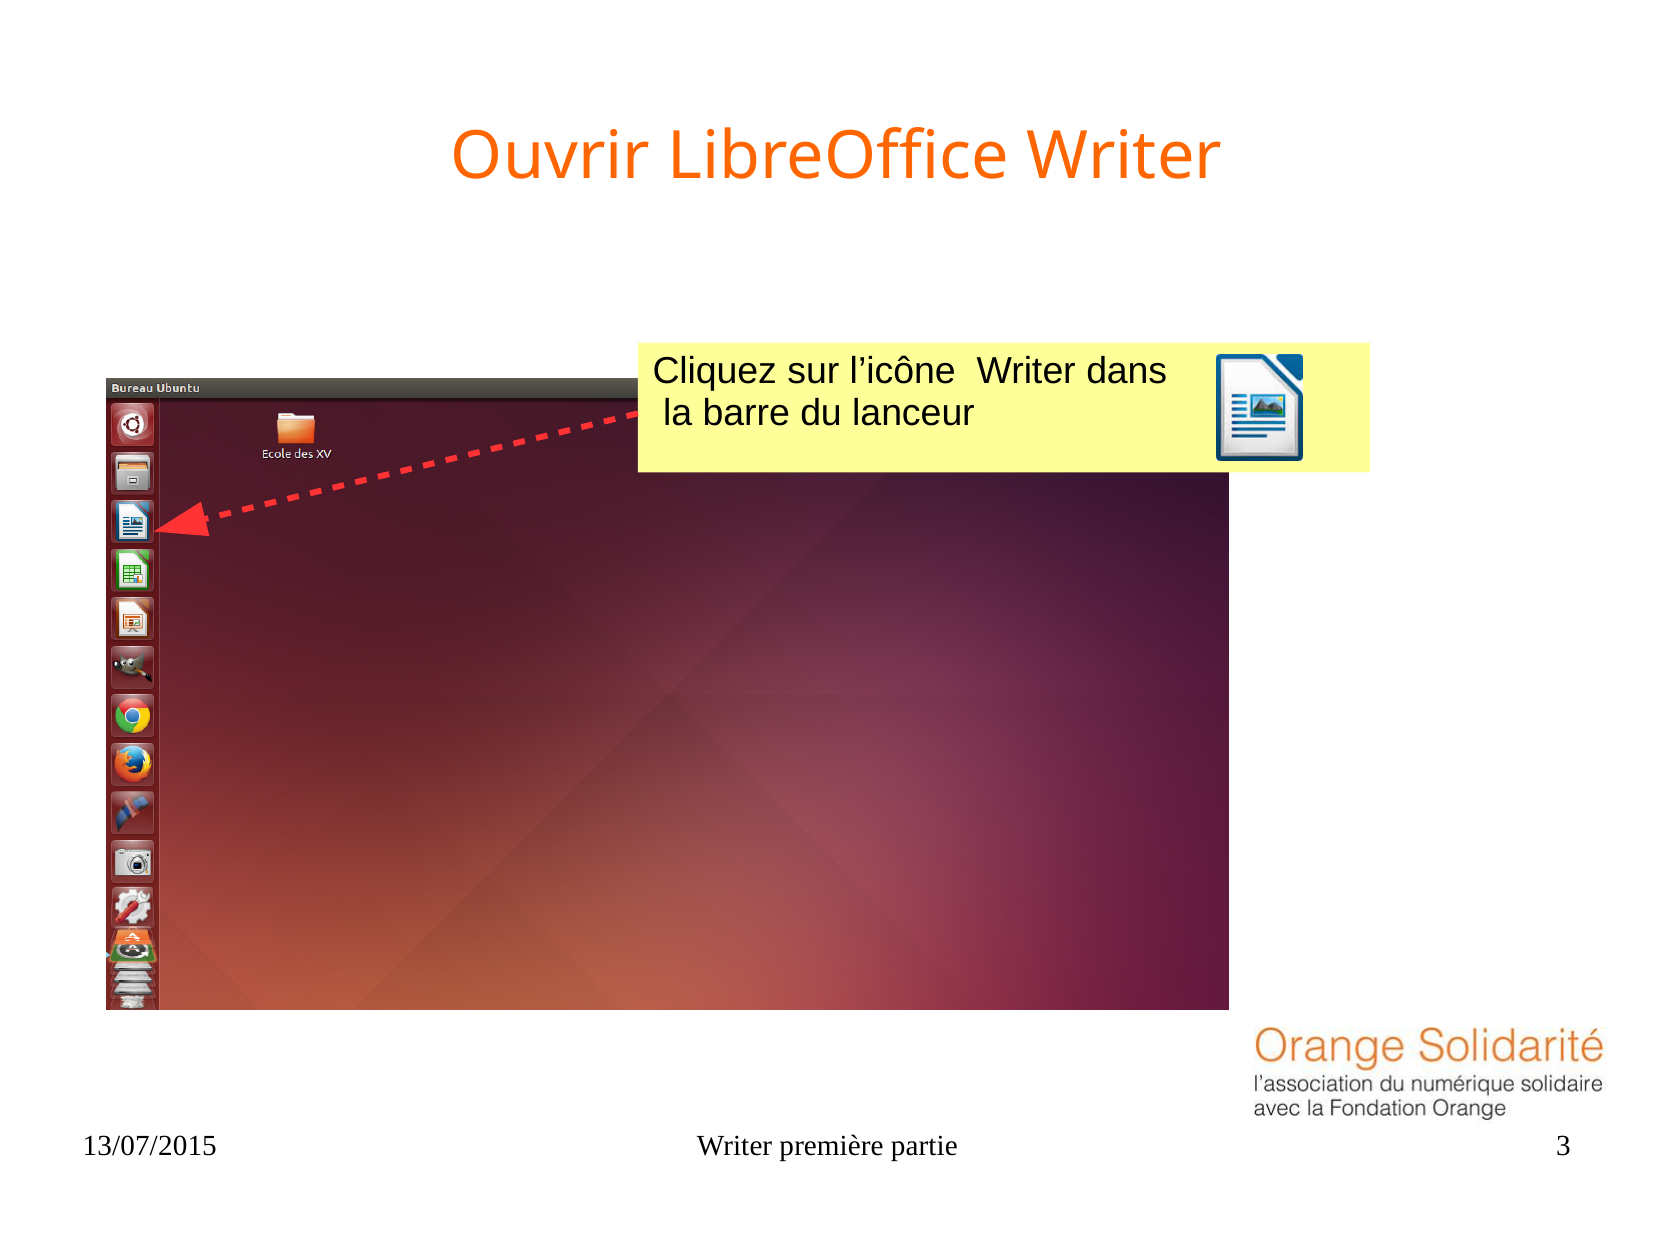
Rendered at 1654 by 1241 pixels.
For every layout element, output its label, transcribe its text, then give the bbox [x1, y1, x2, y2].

text_box Cliquez sur l’icône Writer dans la barre du lanceur [637, 342, 1371, 473]
picture [1216, 354, 1303, 461]
picture [1254, 1027, 1607, 1126]
picture [106, 378, 1229, 1010]
title Ouvrir LibreOffice Writer [82, 49, 1571, 257]
